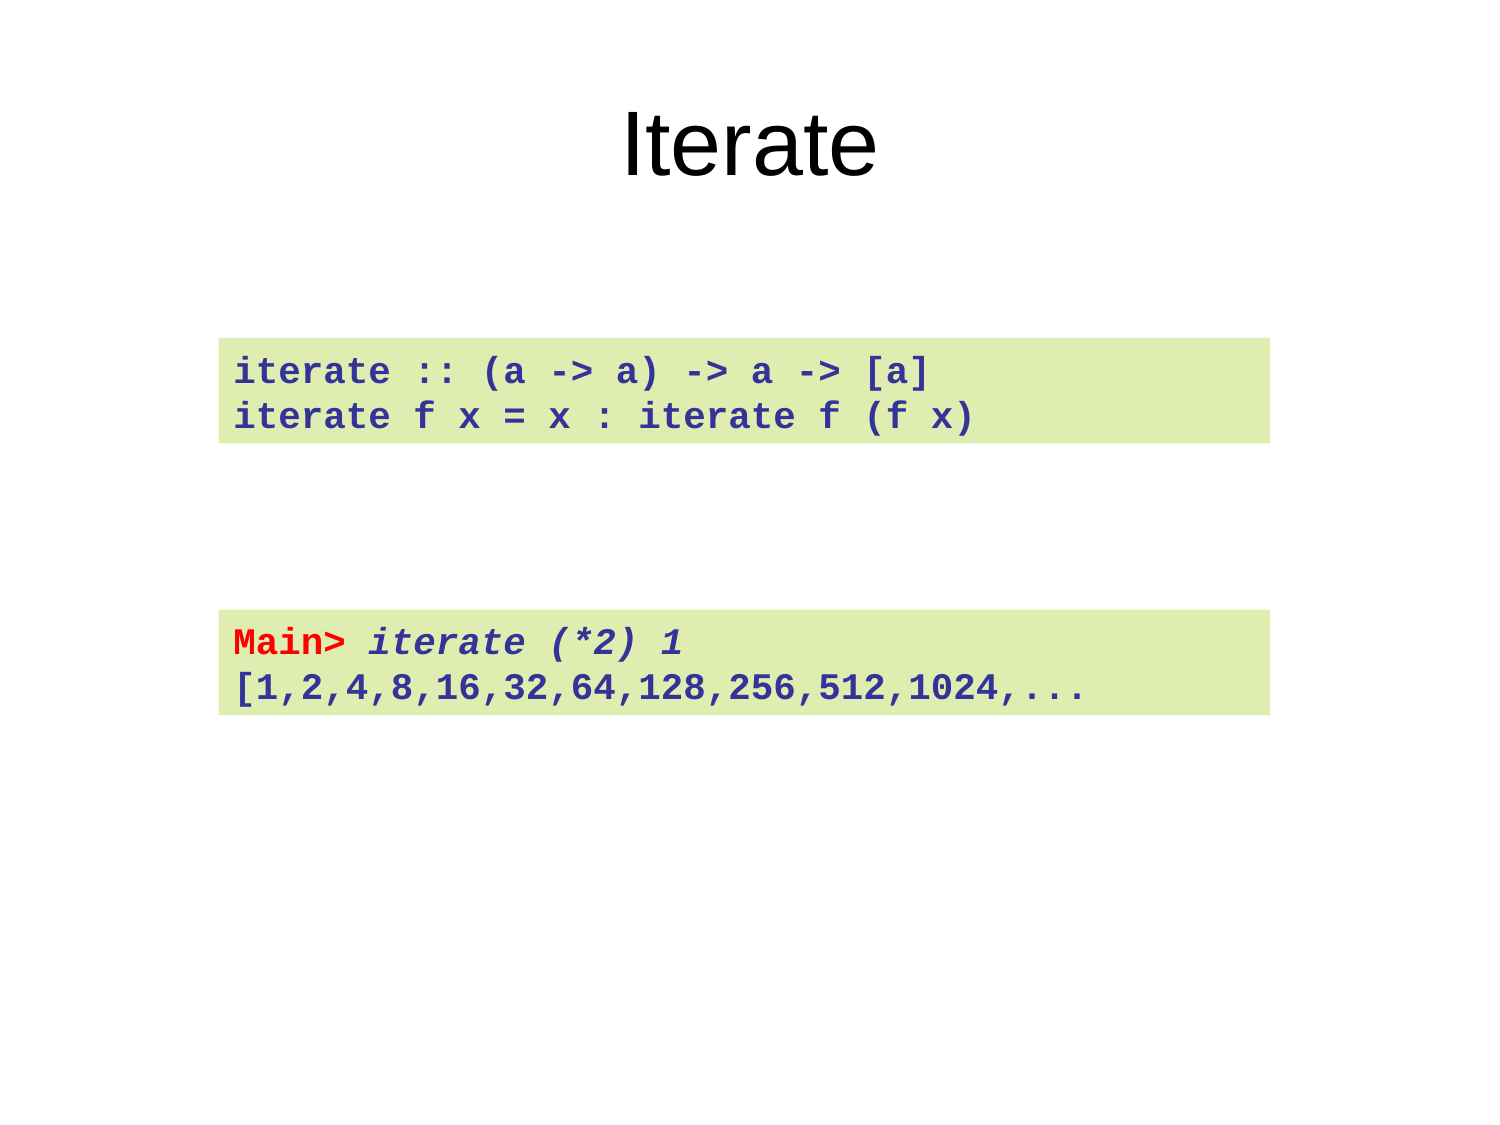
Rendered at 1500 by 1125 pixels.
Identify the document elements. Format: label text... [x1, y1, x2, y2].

text_box iterate :: (a -> a) -> a -> [a] iterate f x = x : iterate f (f x) [218, 337, 1270, 444]
title Iterate [75, 45, 1426, 233]
text_box Main> iterate (*2) 1 [1,2,4,8,16,32,64,128,256,512,1024,... [218, 609, 1270, 716]
